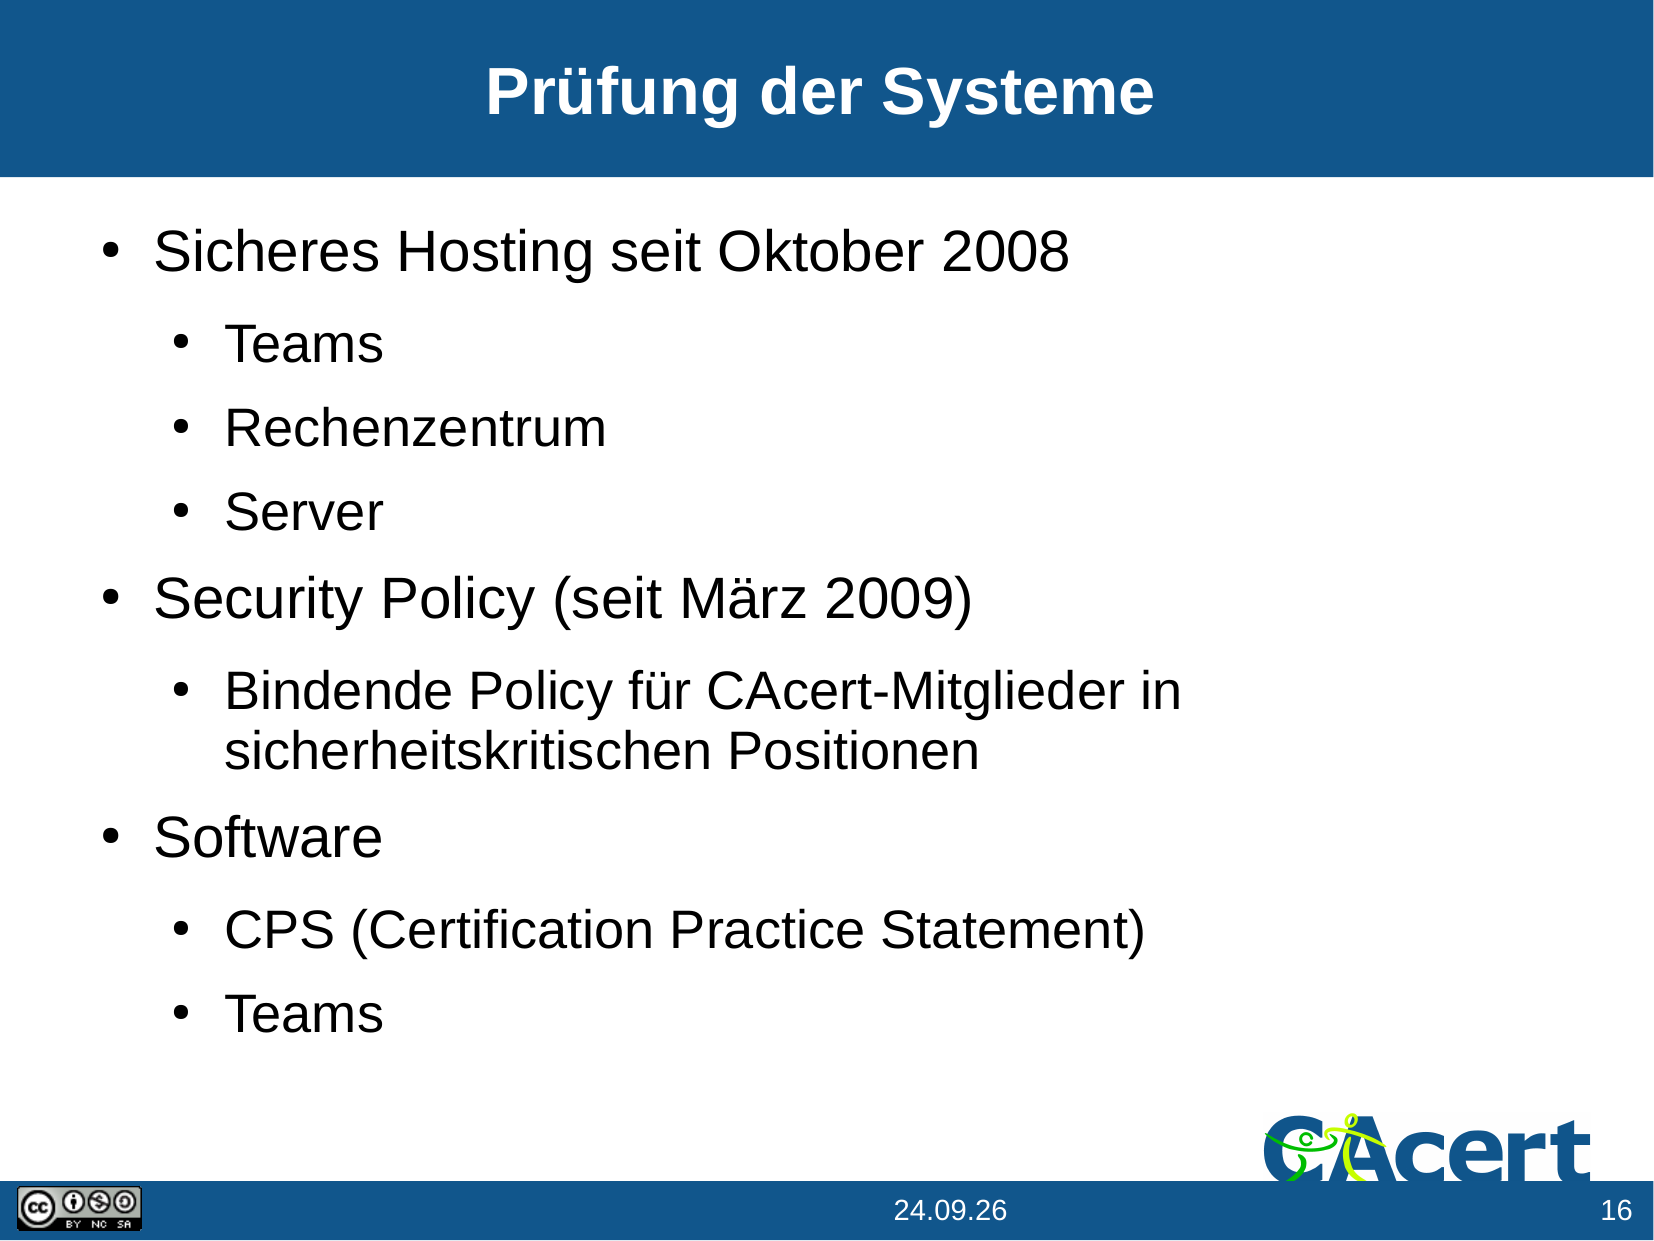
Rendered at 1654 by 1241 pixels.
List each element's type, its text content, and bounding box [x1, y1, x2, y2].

list Sicheres Hosting seit Oktober 2008 Teams Rechenzentrum Server Security Policy (seit März 2009) Bindende Policy für CAcert-Mitglieder in sicherheitskritischen Positionen Software CPS (Certification Practice Statement) Teams [82, 218, 1571, 1077]
title Prüfung der Systeme [76, 17, 1565, 166]
picture [1263, 1112, 1591, 1181]
picture [17, 1186, 142, 1231]
